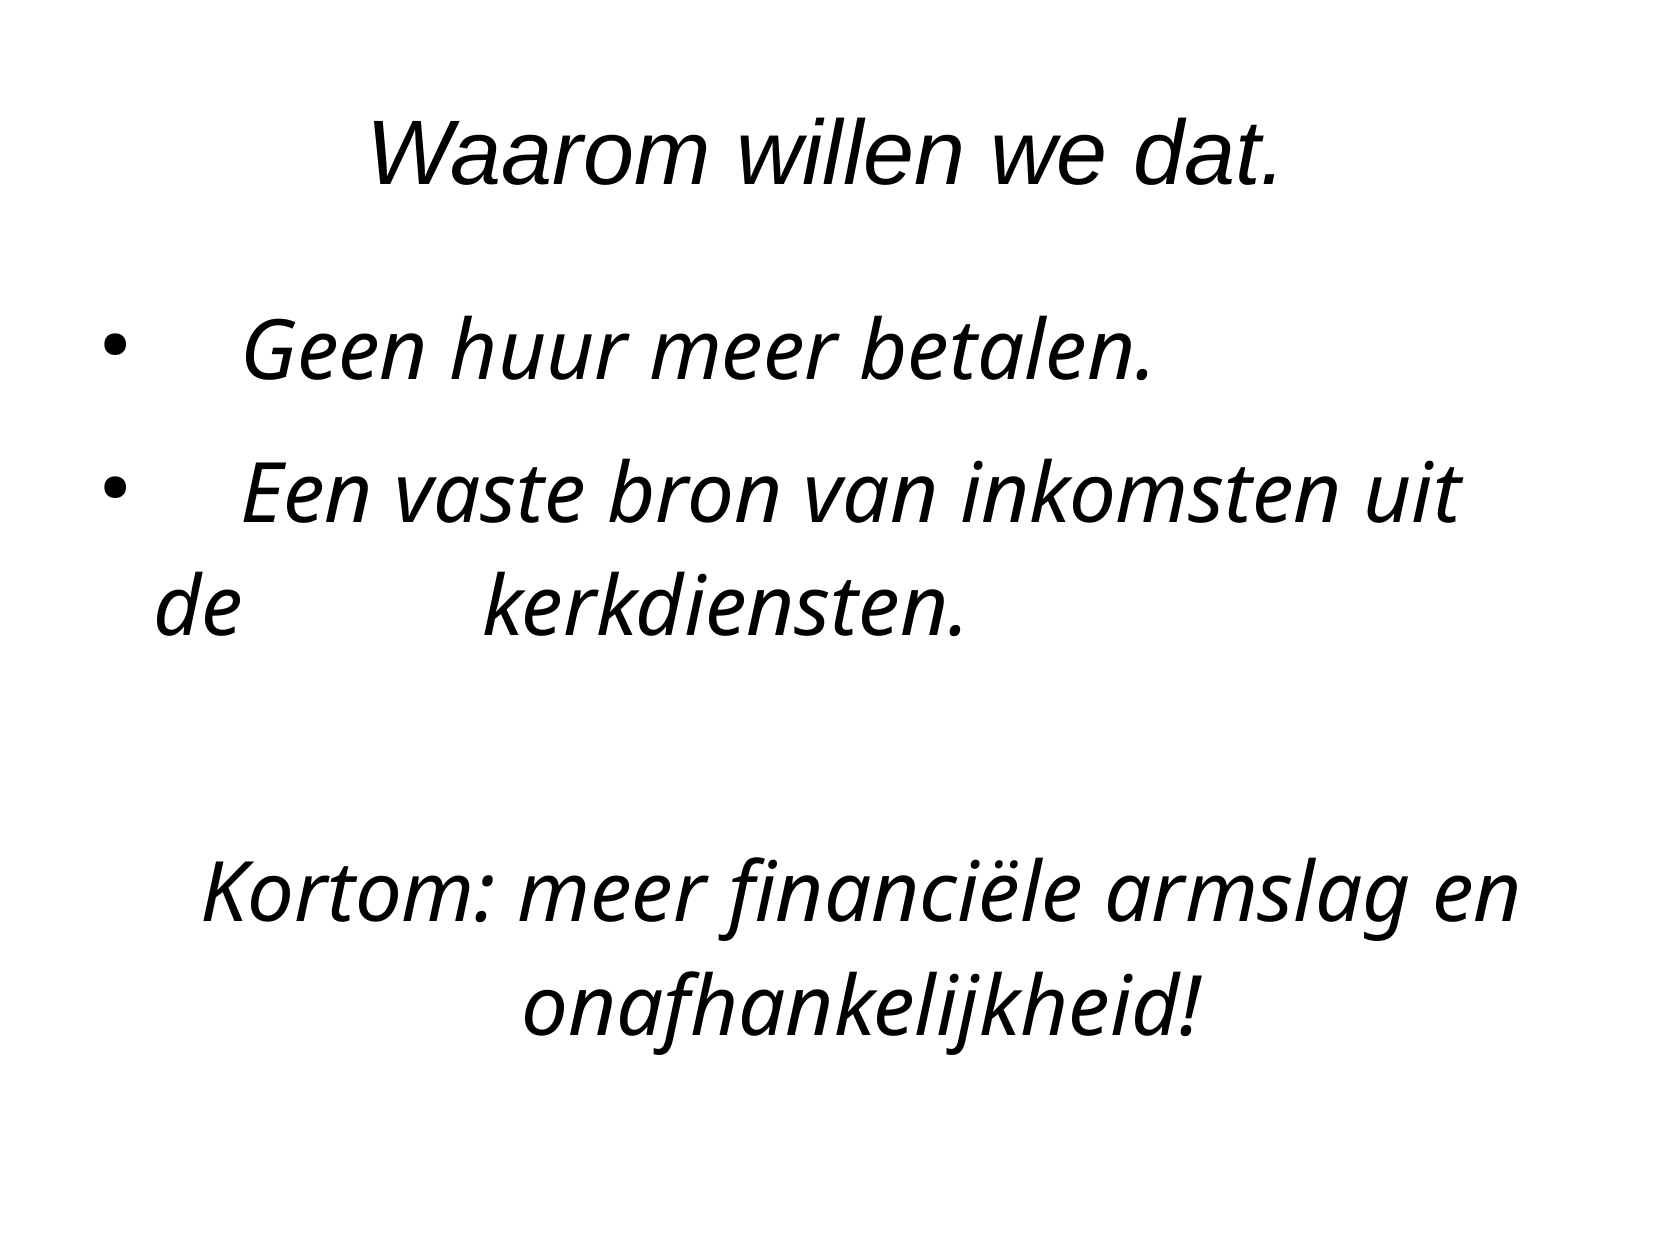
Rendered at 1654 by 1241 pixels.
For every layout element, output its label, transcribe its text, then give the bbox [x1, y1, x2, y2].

title Waarom willen we dat. [82, 49, 1571, 257]
list Geen huur meer betalen. Een vaste bron van inkomsten uit de kerkdiensten. Kortom: meer financiële armslag en onafhankelijkheid! [82, 290, 1571, 1221]
